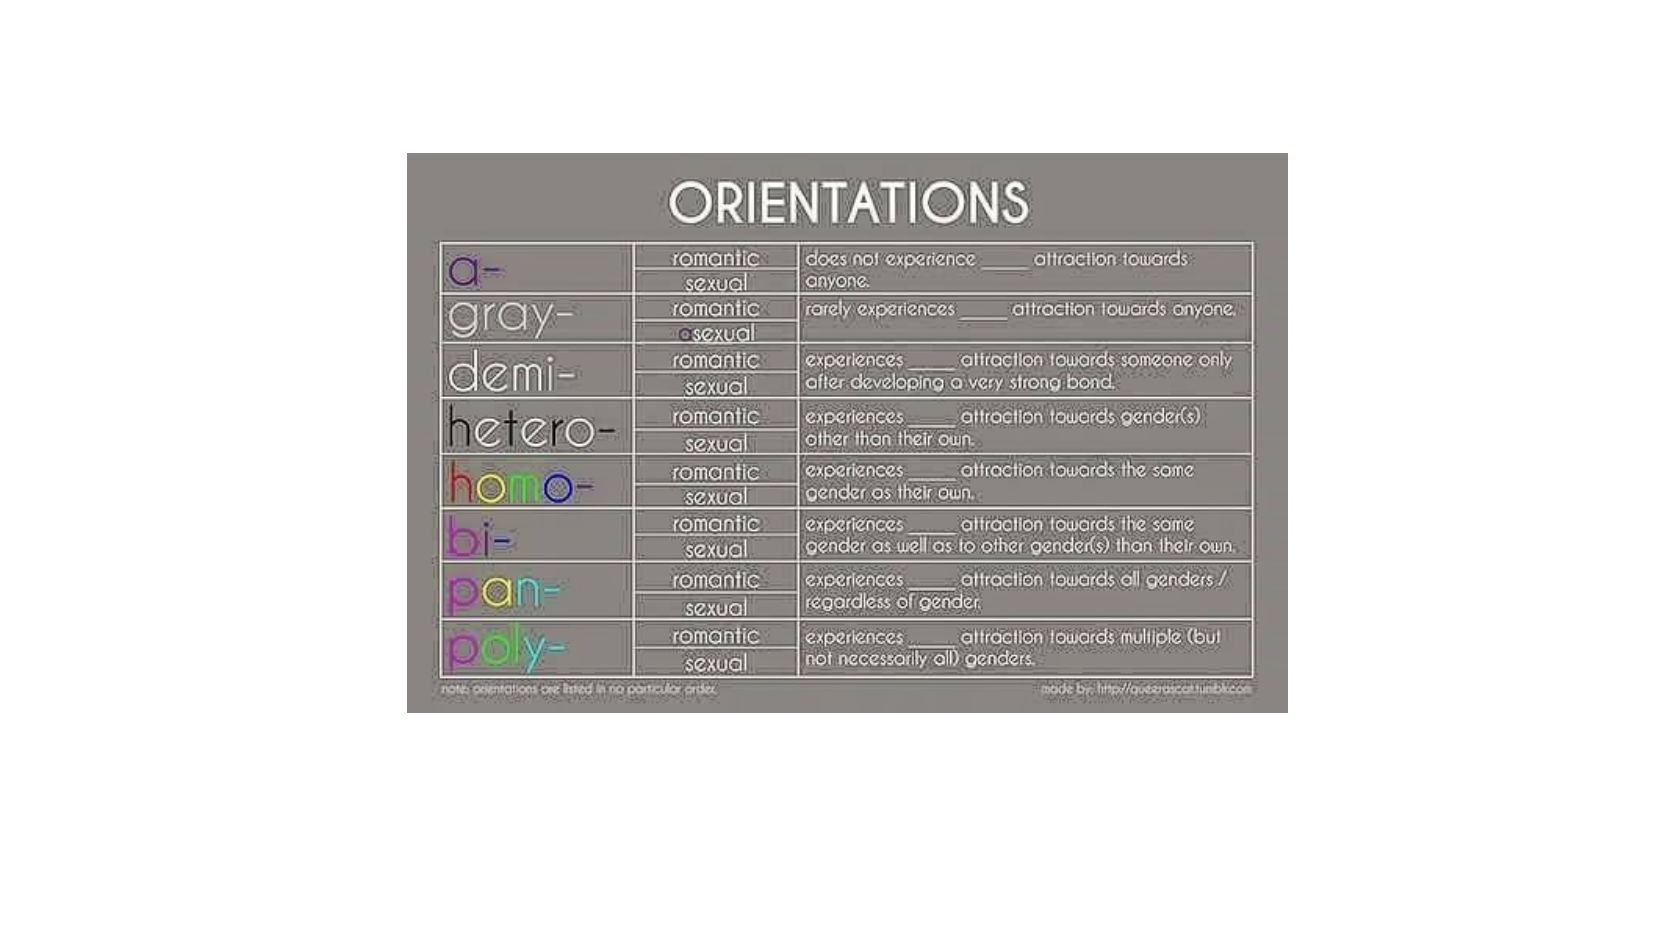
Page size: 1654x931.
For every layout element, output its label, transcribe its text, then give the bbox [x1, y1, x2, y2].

subtitle Sexual orientation [82, 37, 1571, 757]
picture [407, 153, 1288, 713]
